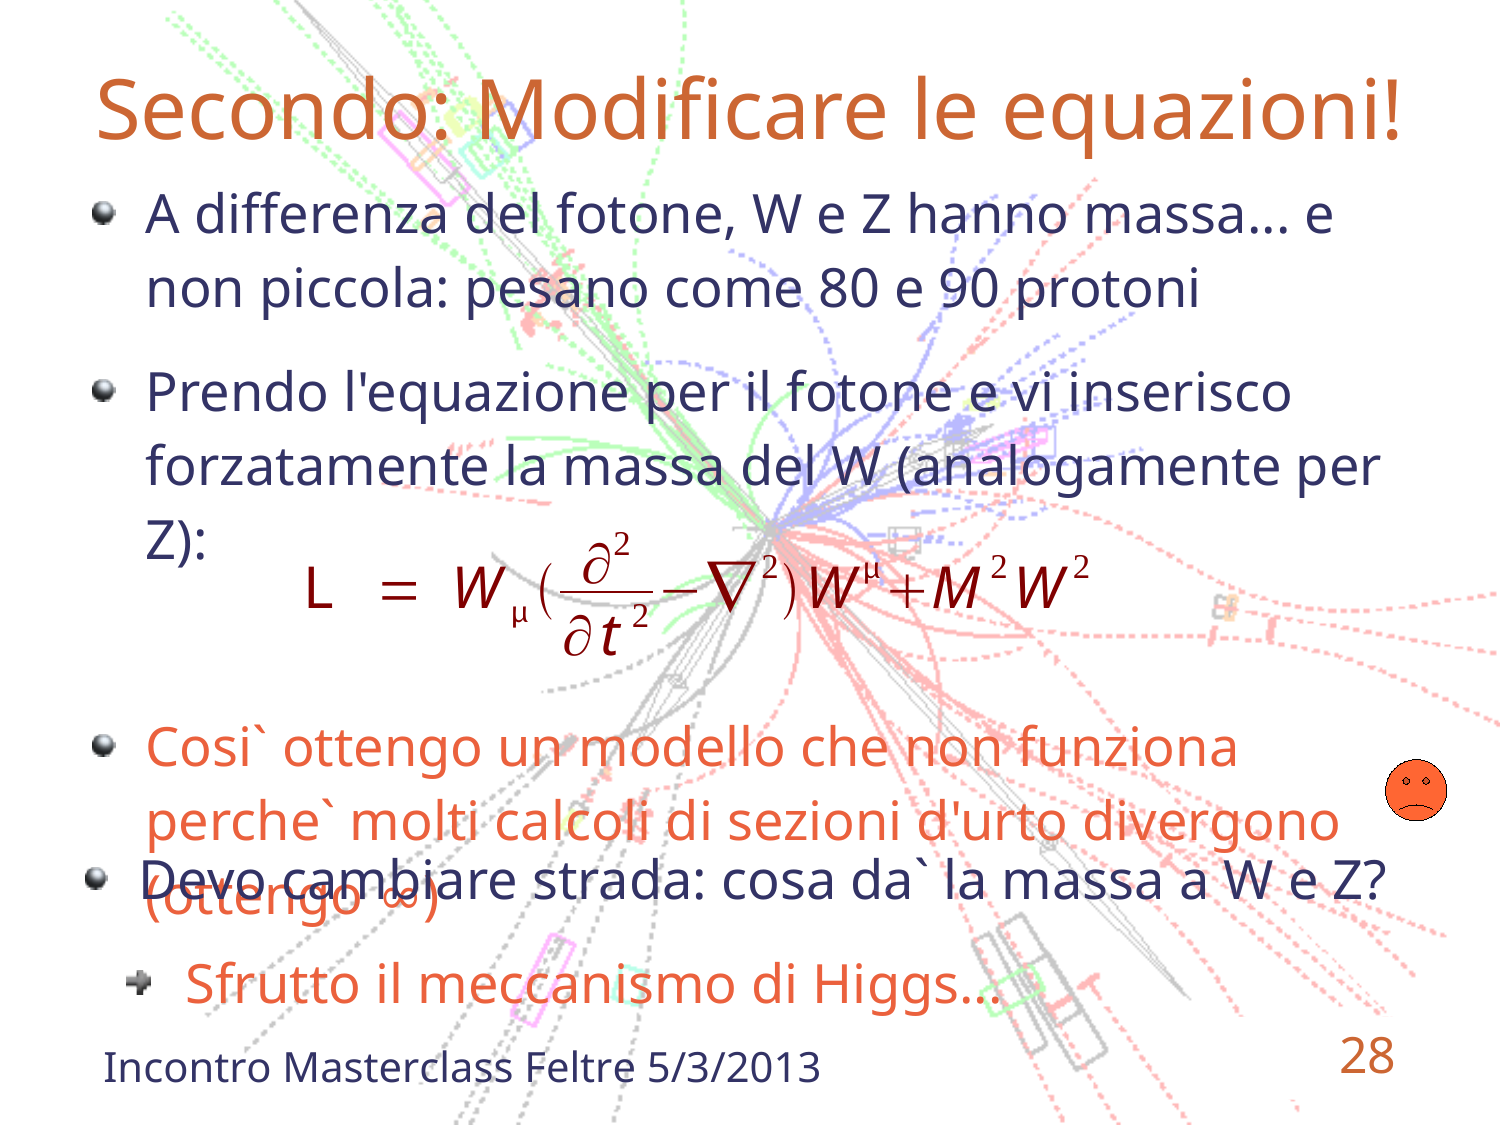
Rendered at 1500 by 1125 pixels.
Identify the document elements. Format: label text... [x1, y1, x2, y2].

text_box [1385, 759, 1447, 821]
title Secondo: Modificare le equazioni! [37, 44, 1463, 170]
chart [295, 523, 1096, 691]
list Devo cambiare strada: cosa da` la massa a W e Z? Sfrutto il meccanismo di Higgs... [67, 738, 1418, 1096]
list A differenza del fotone, W e Z hanno massa... e non piccola: pesano come 80 e 90 protoni Prendo l'equazione per il fotone e vi inserisco forzatamente la massa del W (analogamente per Z): Cosi` ottengo un modello che non funziona perche` molti calcoli di sezioni d'urto divergono (ottengo ∞) [75, 175, 1425, 760]
picture [0, 0, 1500, 1125]
